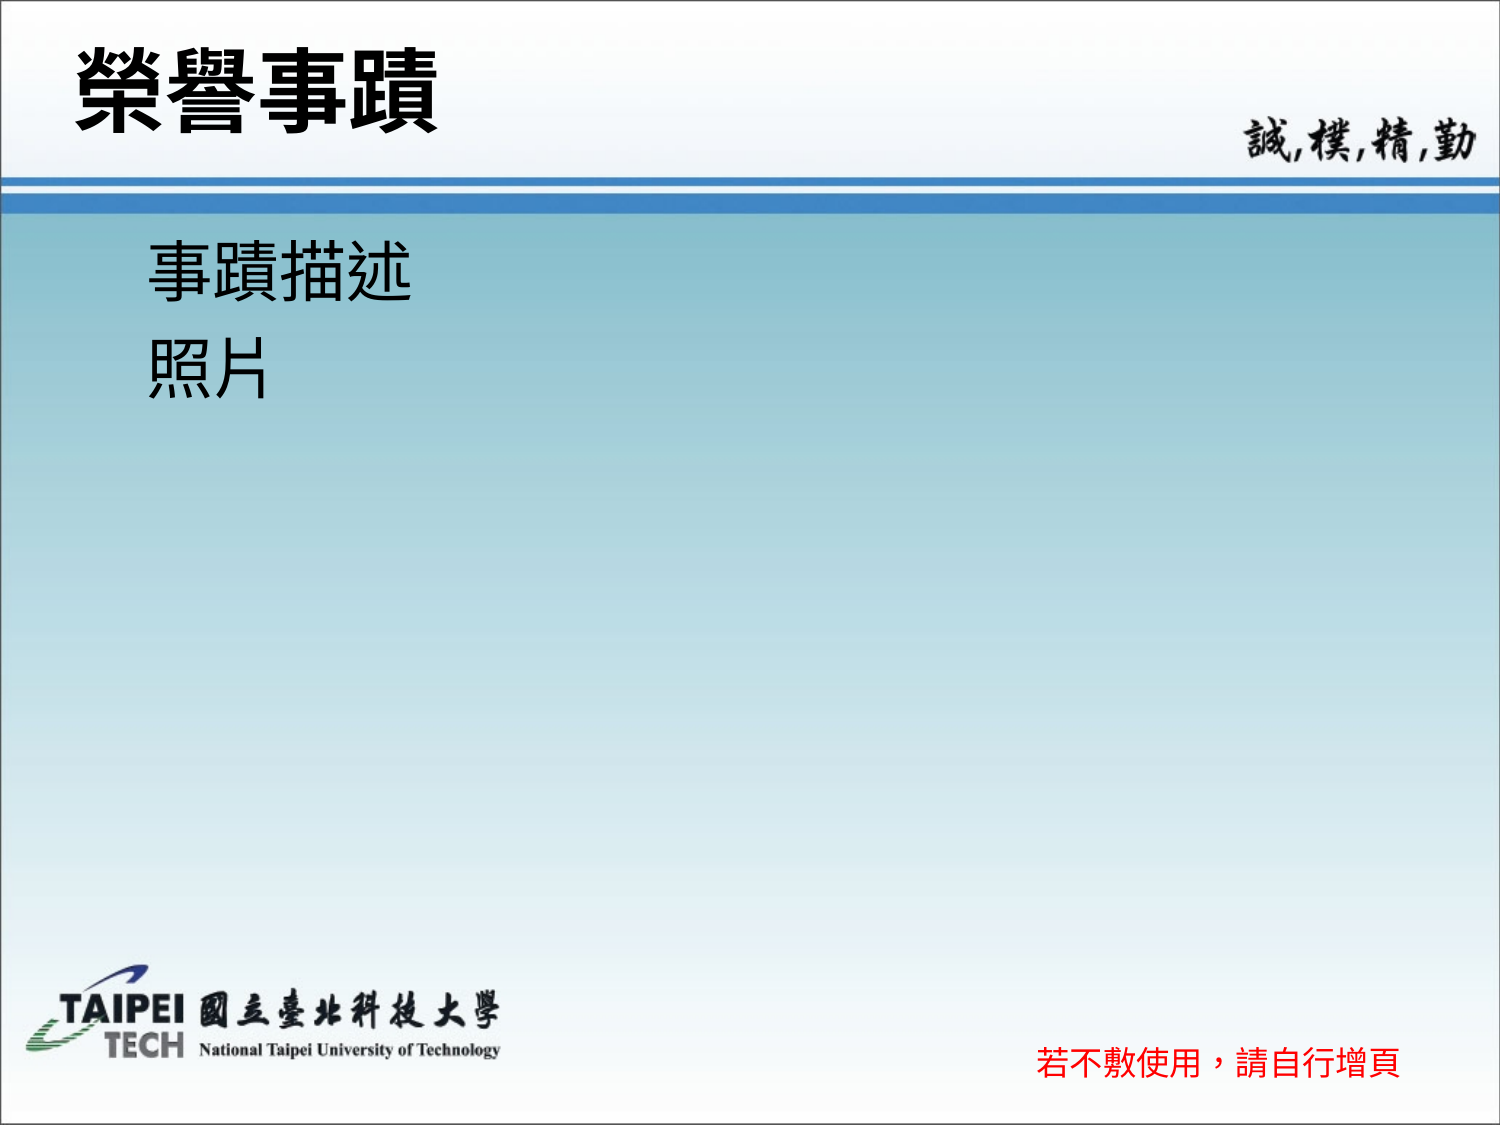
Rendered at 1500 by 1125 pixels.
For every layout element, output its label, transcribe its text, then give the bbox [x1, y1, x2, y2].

list 事蹟描述 照片 [75, 222, 1426, 961]
text_box 若不敷使用，請自行增頁 [1021, 1035, 1471, 1091]
title 榮譽事蹟 [59, 0, 1182, 178]
